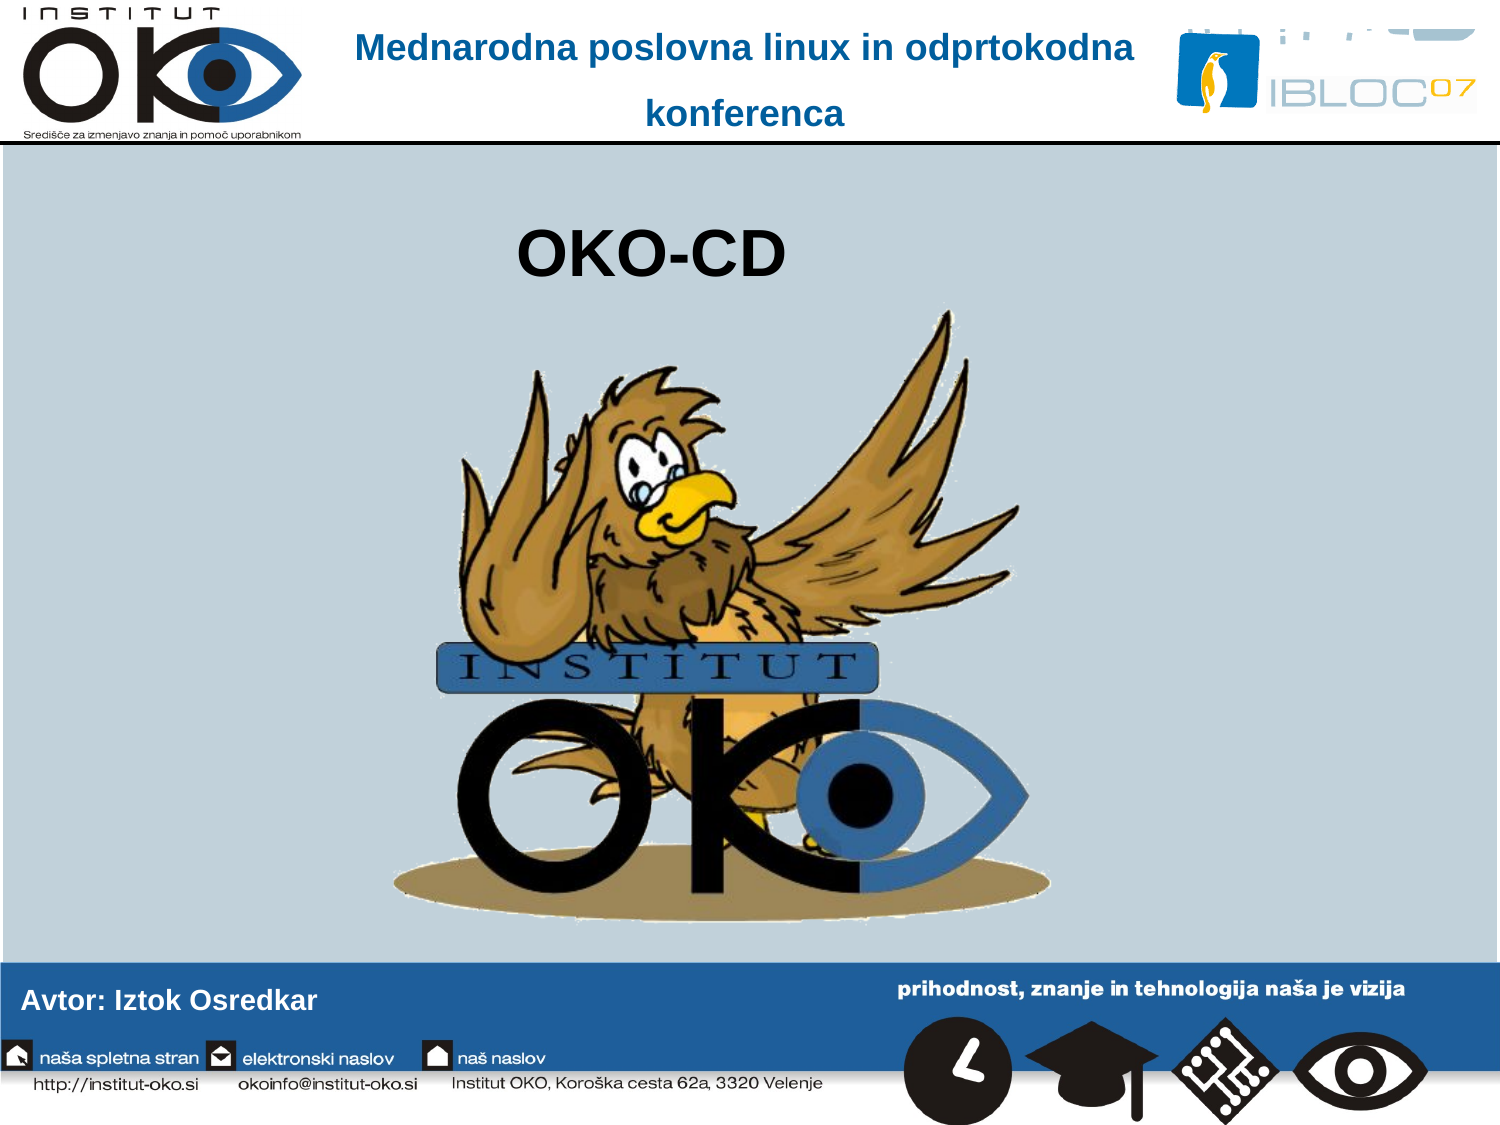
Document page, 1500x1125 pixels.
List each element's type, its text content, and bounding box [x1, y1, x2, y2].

chart [0, 145, 1500, 962]
text_box OKO-CD [502, 208, 940, 299]
picture [1175, 29, 1477, 119]
text_box Avtor: Iztok Osredkar [5, 976, 431, 1025]
picture [0, 302, 1500, 1125]
text_box Mednarodna poslovna linux in odprtokodna konferenca [324, 19, 1176, 141]
picture [23, 7, 302, 140]
